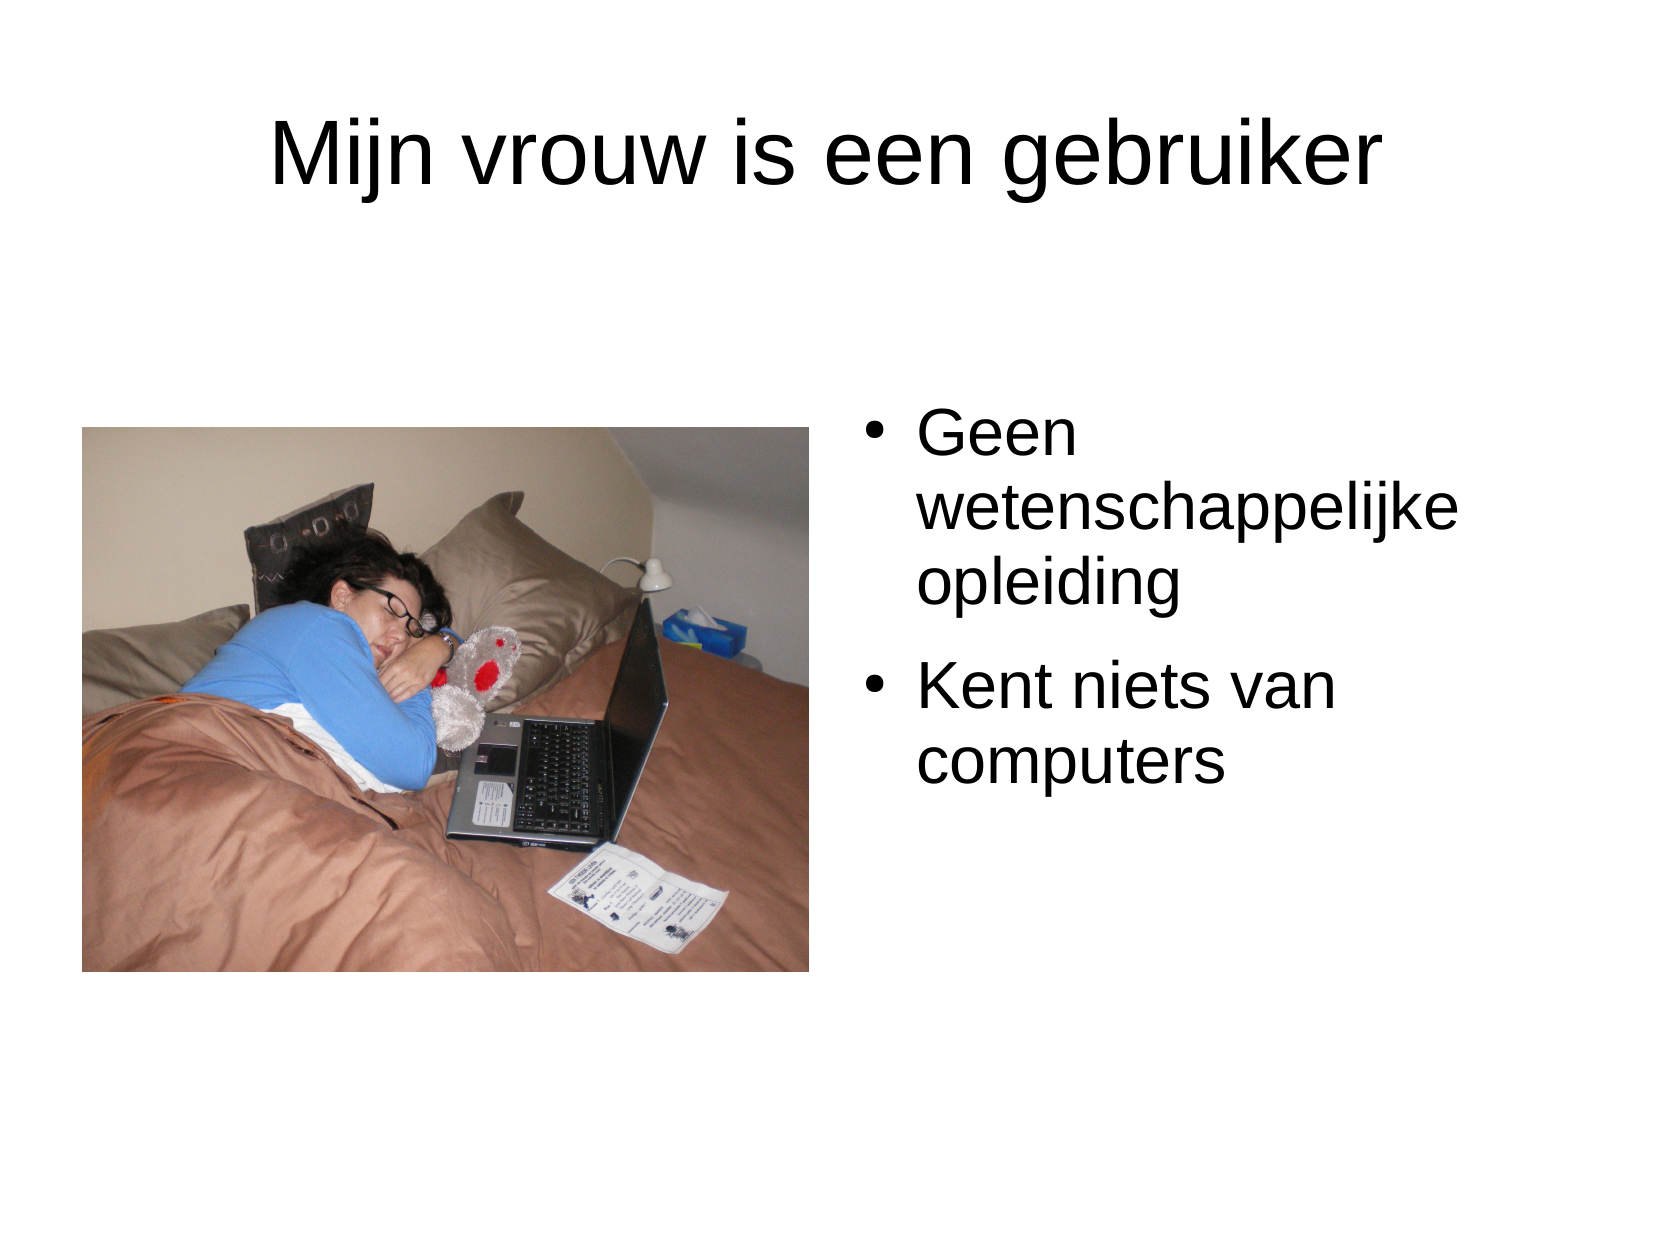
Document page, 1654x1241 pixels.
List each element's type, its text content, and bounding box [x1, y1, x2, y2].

list Geen wetenschappelijke opleiding Kent niets van computers [845, 290, 1572, 1109]
picture [82, 427, 809, 972]
title Mijn vrouw is een gebruiker [82, 49, 1571, 257]
